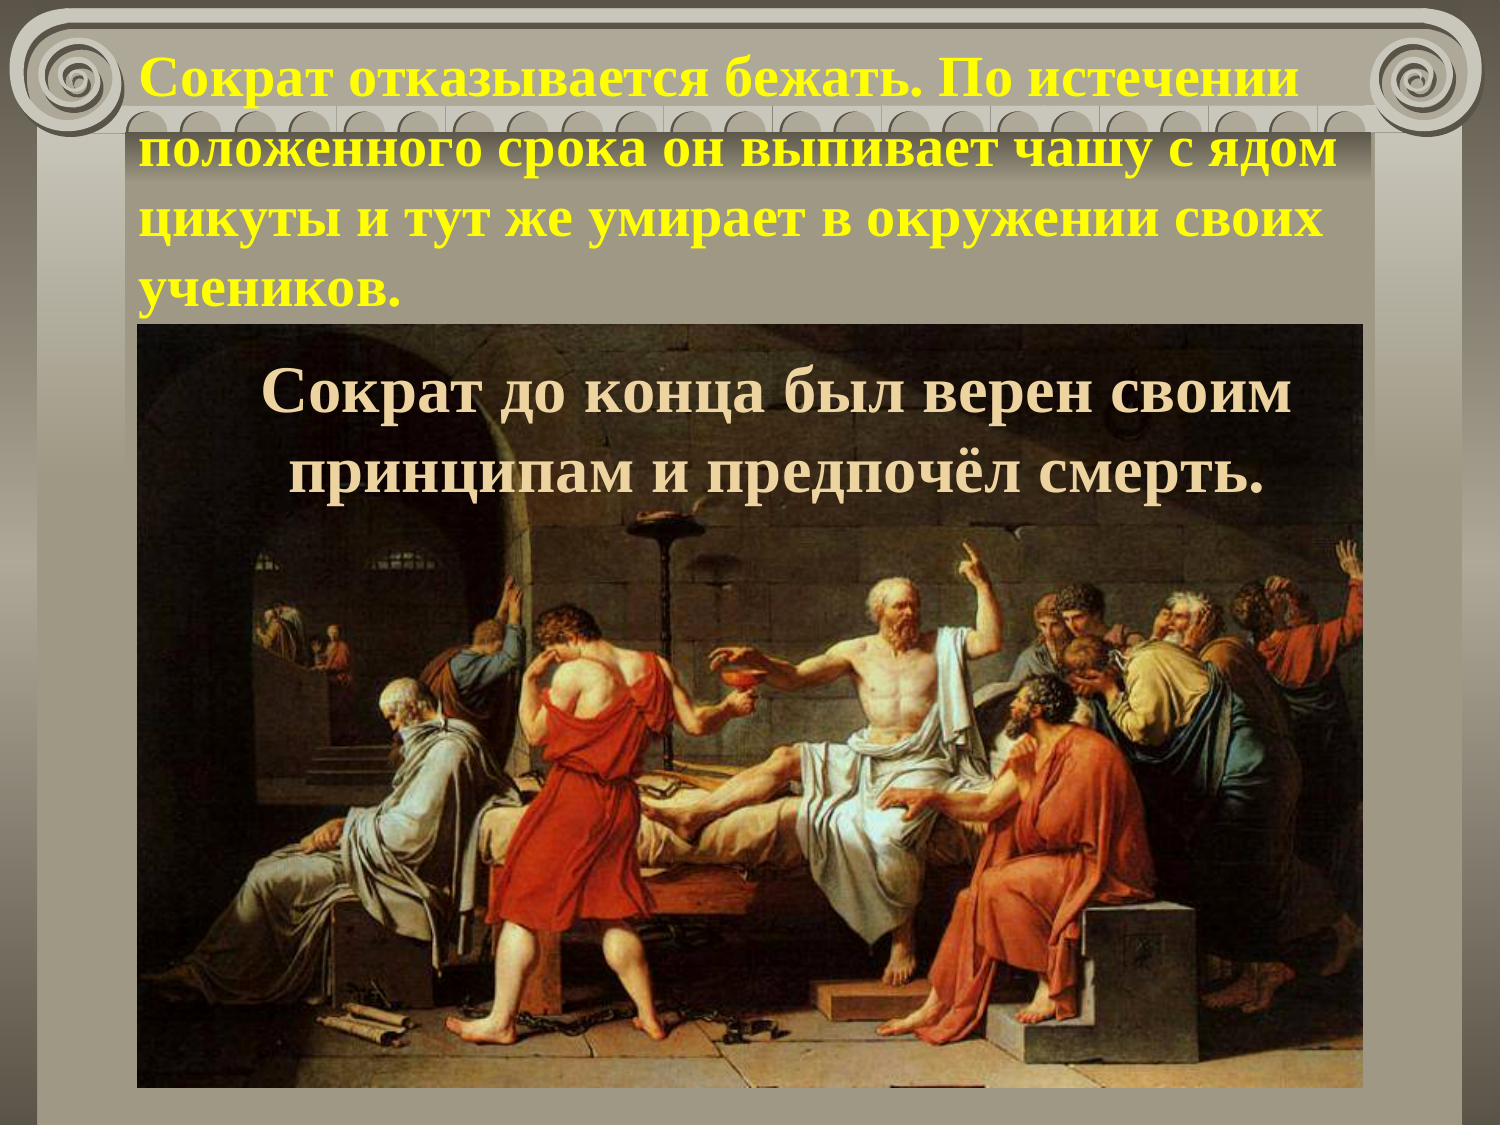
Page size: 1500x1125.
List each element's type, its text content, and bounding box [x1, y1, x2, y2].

text_box Сократ до конца был верен своим принципам и предпочёл смерть. [171, 337, 1384, 514]
text_box Сократ отказывается бежать. По истечении положенного срока он выпивает чашу с ядом цикуты и тут же умирает в окружении своих учеников. [123, 30, 1377, 327]
picture [137, 327, 1363, 1088]
